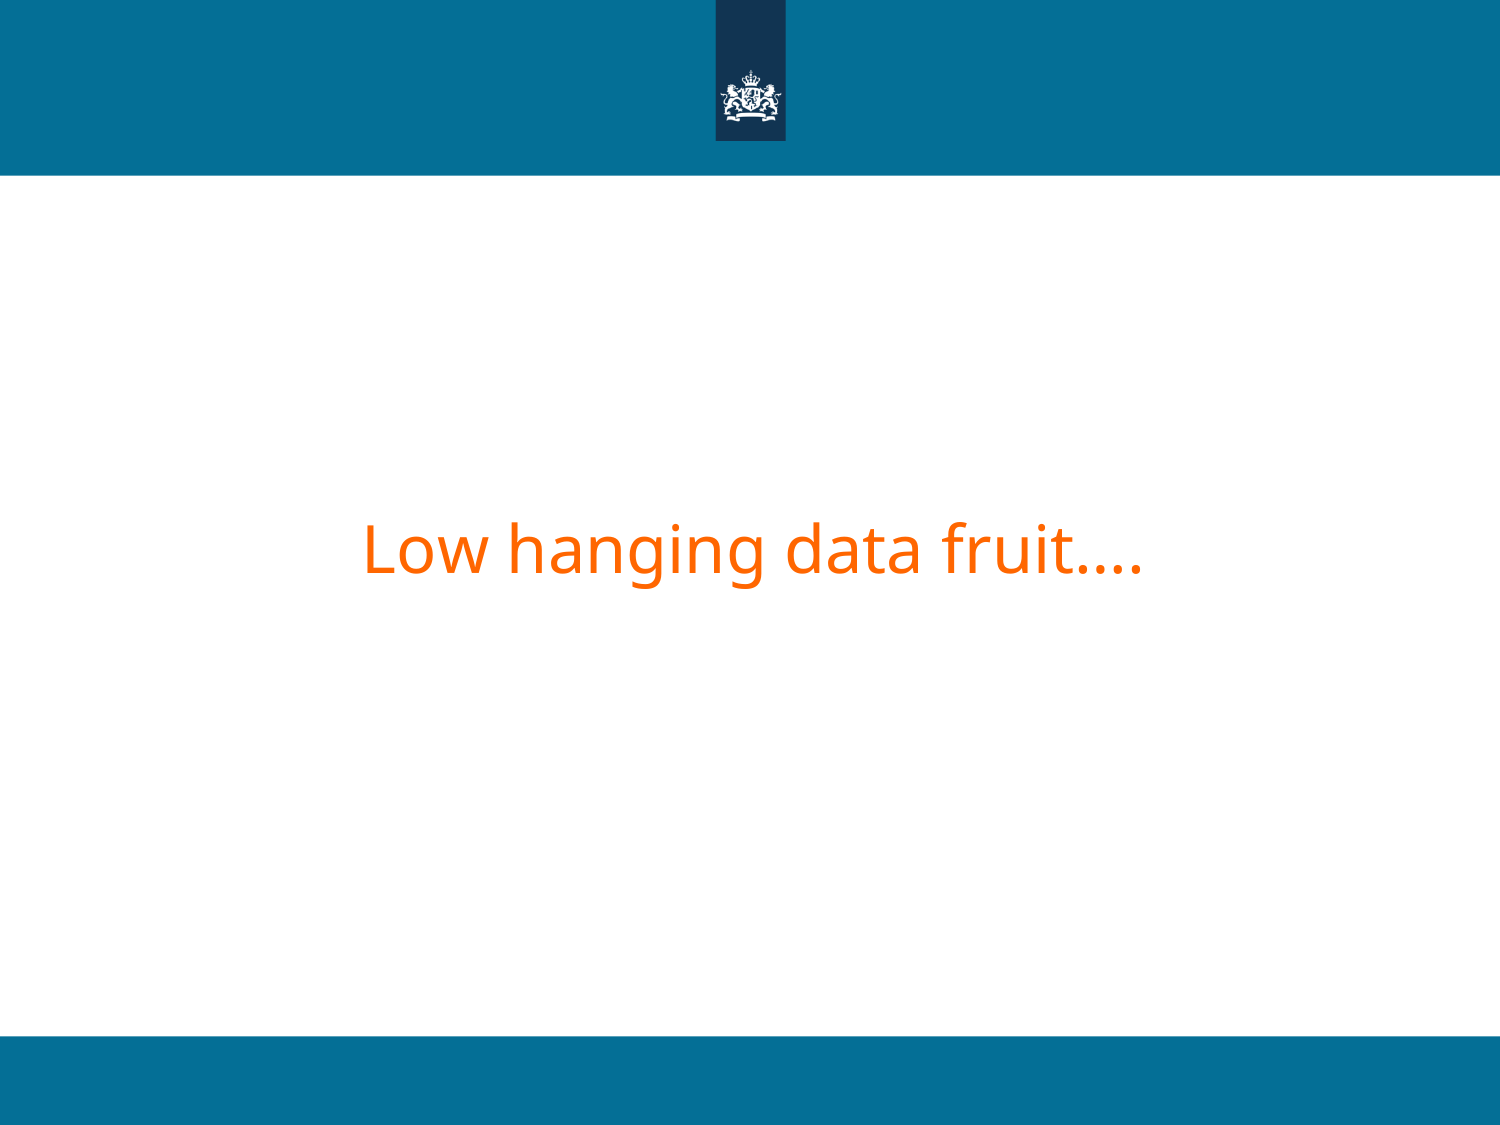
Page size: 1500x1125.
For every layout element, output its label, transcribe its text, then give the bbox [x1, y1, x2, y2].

picture [717, 0, 785, 140]
text_box Low hanging data fruit…. [347, 499, 1161, 595]
